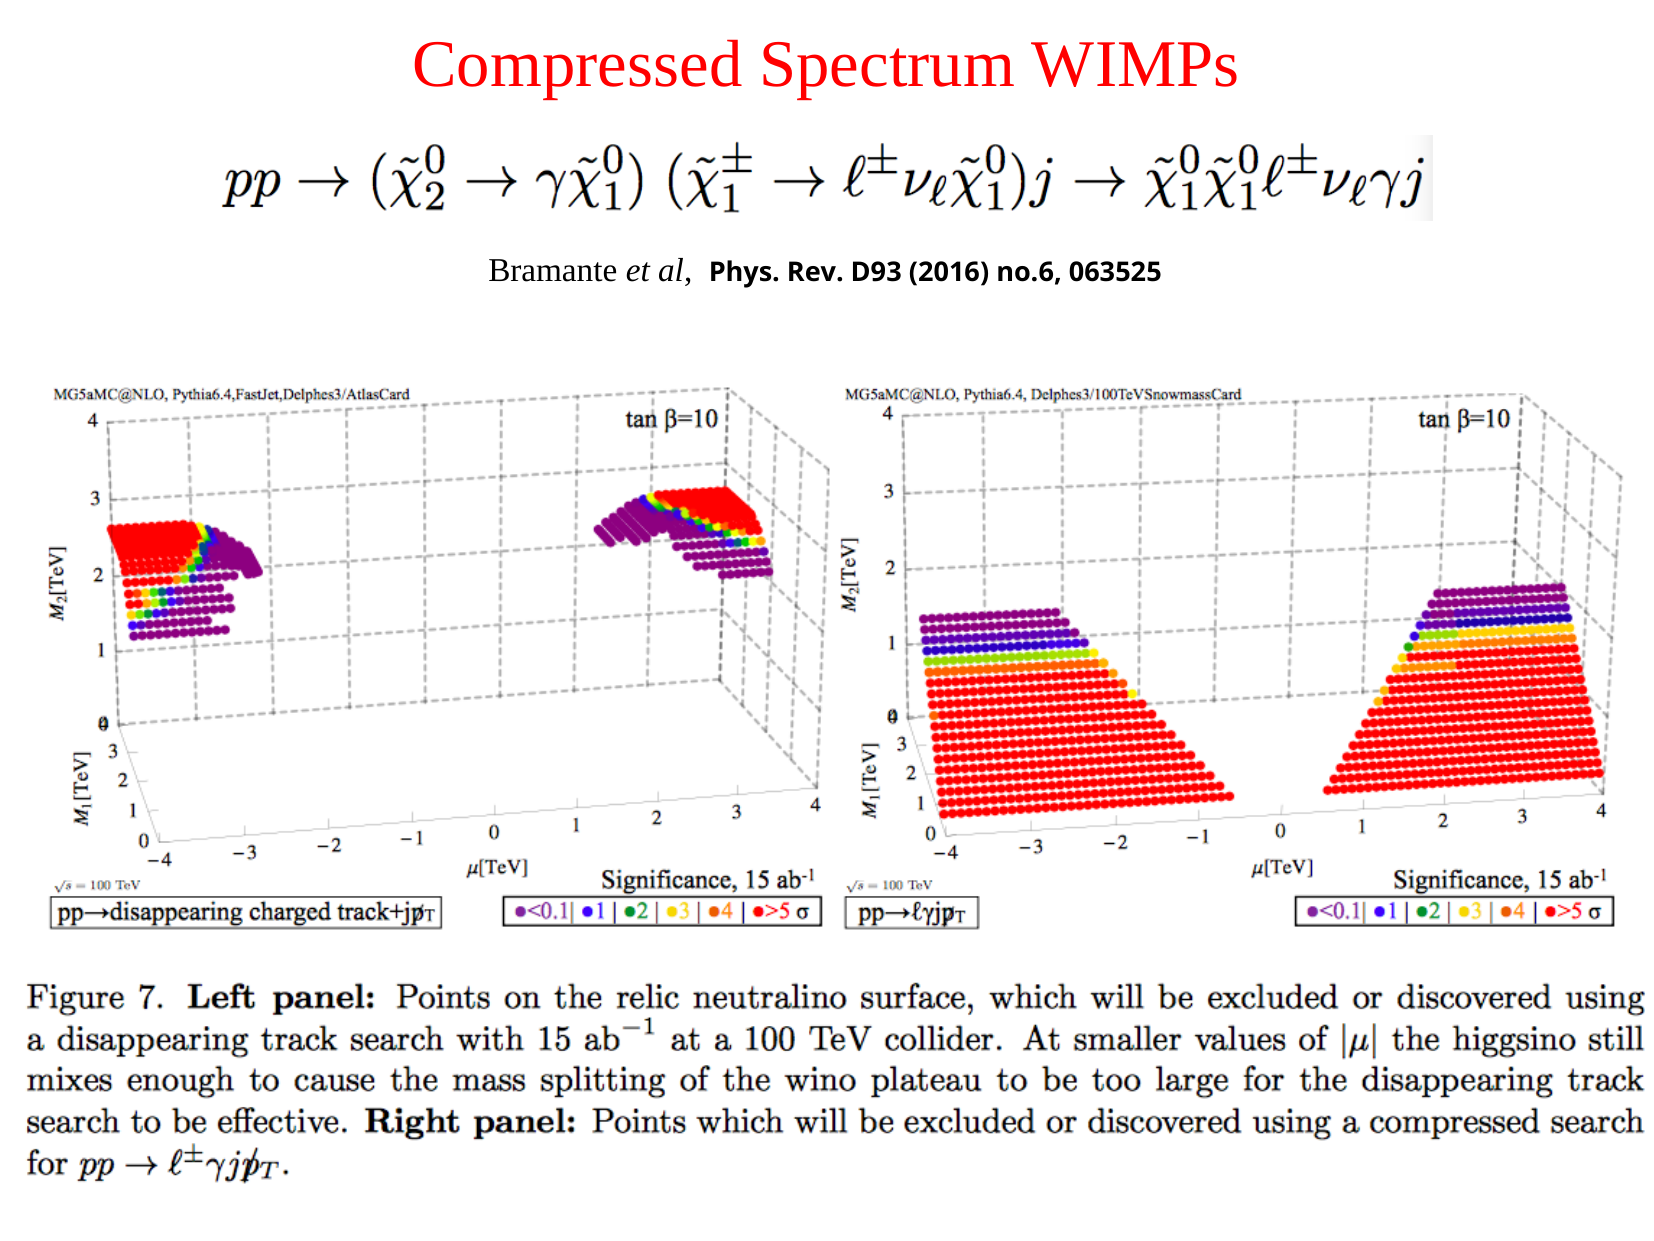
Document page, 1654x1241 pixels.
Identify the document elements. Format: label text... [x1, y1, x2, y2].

text_box Bramante et al, Phys. Rev. D93 (2016) no.6, 063525 [488, 252, 1198, 315]
picture [0, 369, 1654, 1197]
picture [213, 135, 1433, 221]
title Compressed Spectrum WIMPs [128, 0, 1541, 148]
